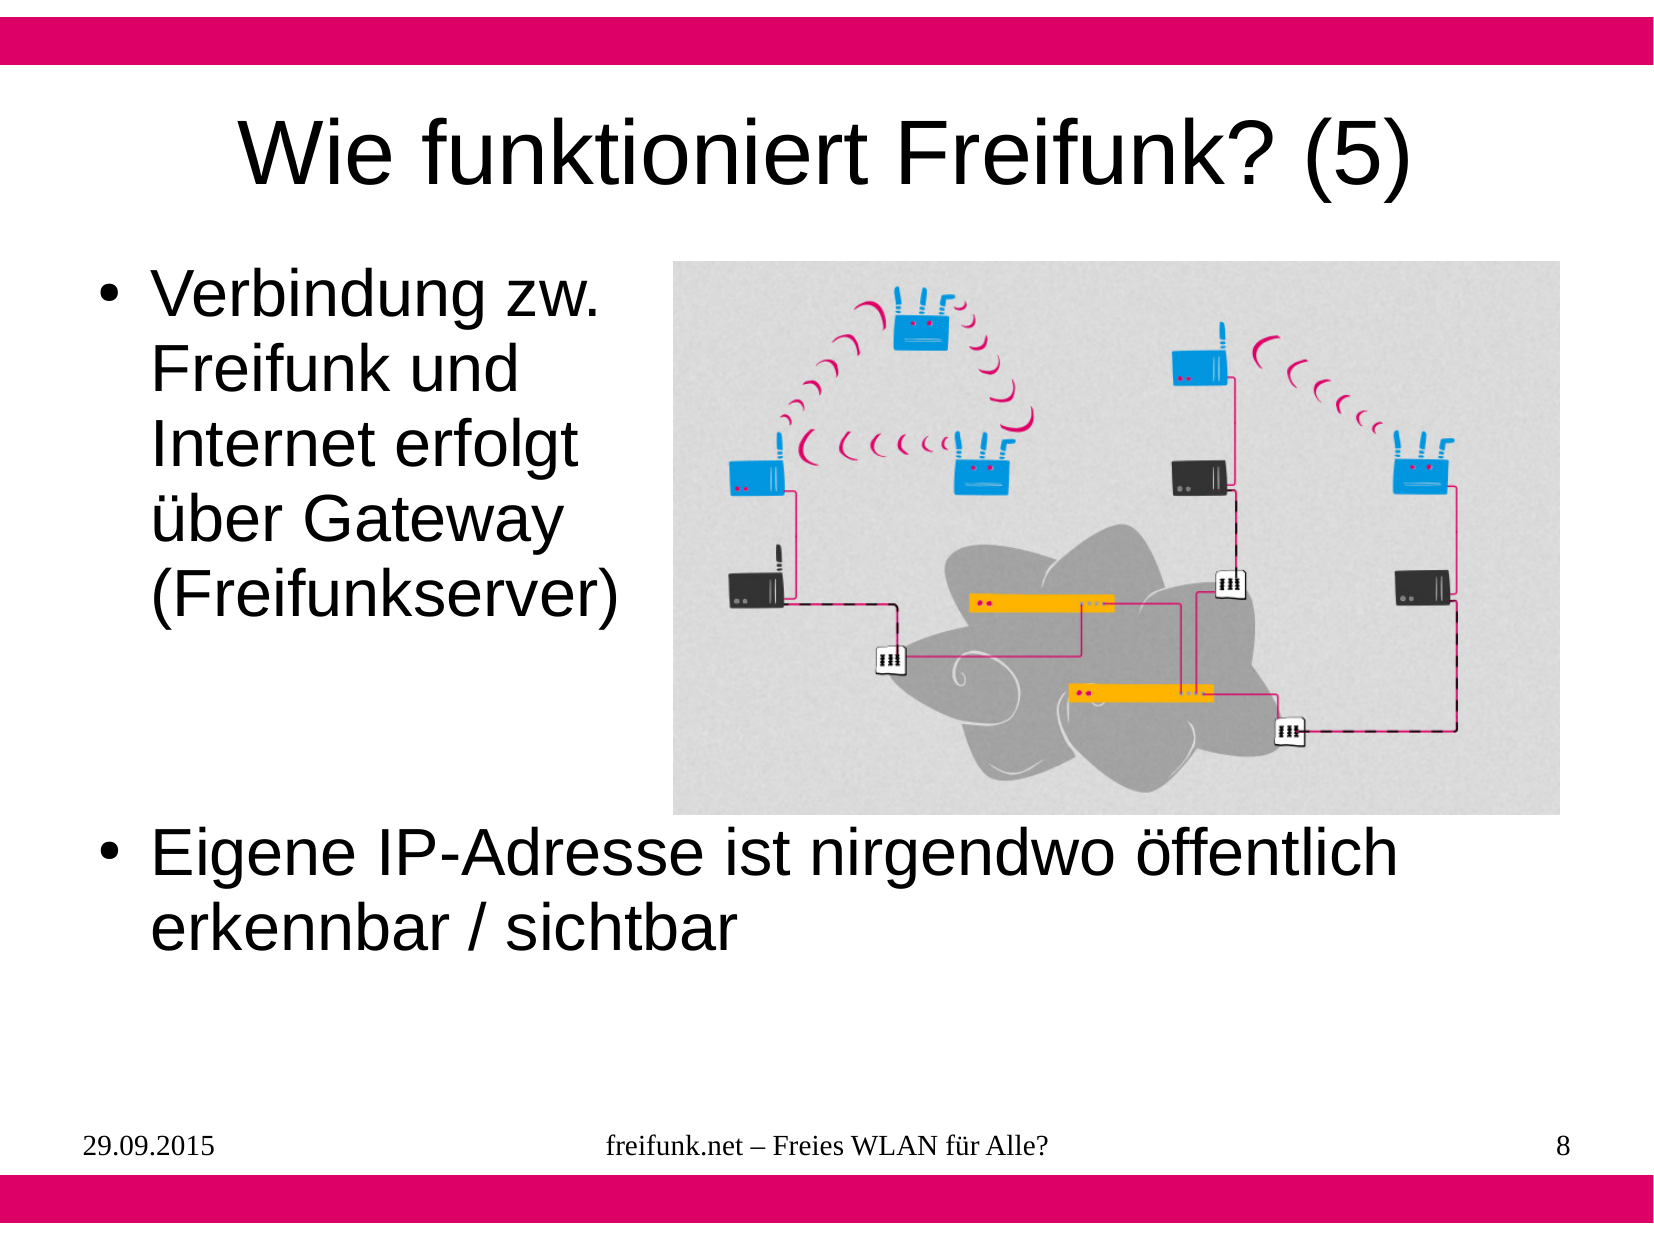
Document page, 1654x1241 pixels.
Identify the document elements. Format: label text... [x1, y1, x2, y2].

list Verbindung zw. Freifunk und Internet erfolgt über Gateway (Freifunkserver) [79, 256, 674, 814]
title Wie funktioniert Freifunk? (5) [82, 65, 1571, 257]
list Eigene IP-Adresse ist nirgendwo öffentlich erkennbar / sichtbar [79, 814, 1560, 1075]
picture [0, 17, 1654, 65]
picture [0, 1175, 1654, 1223]
picture [674, 261, 1560, 814]
